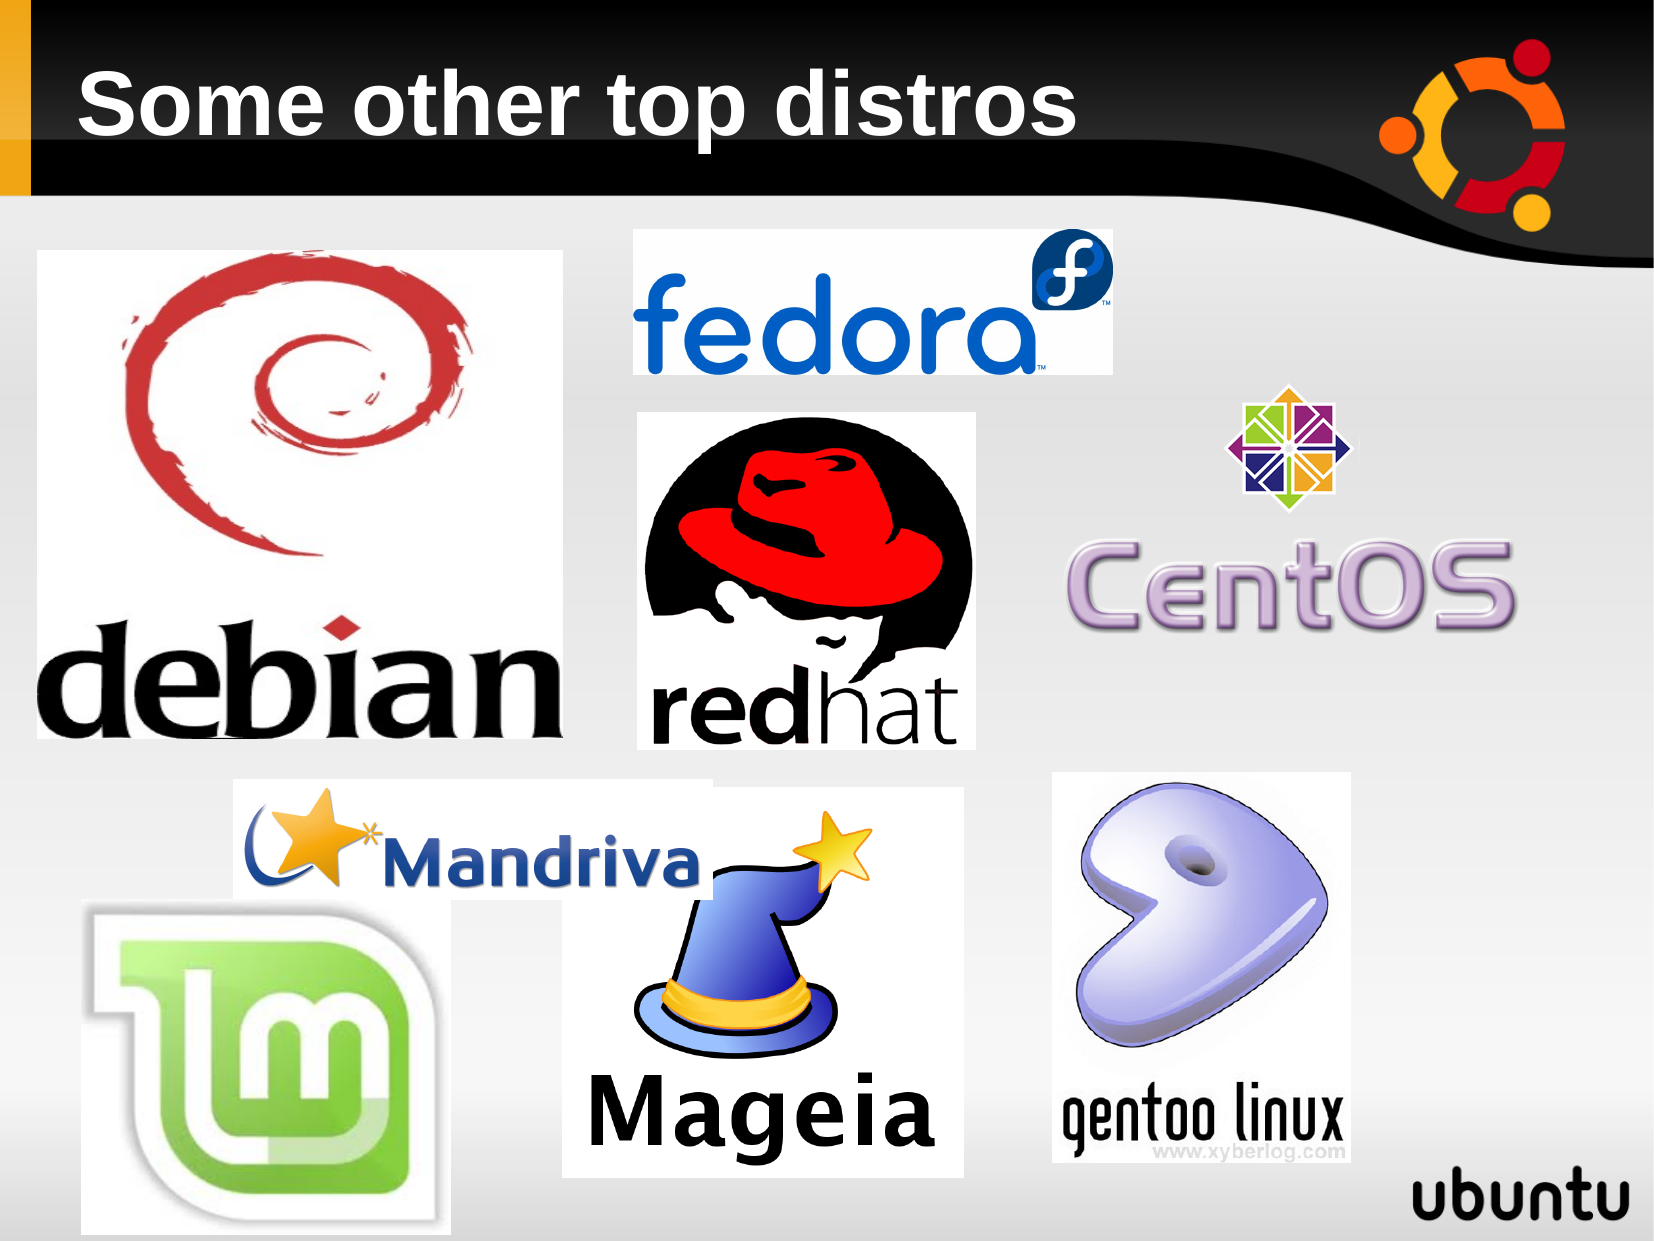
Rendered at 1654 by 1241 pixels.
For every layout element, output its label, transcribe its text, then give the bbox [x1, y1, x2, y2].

picture [0, 0, 1654, 1241]
title Some other top distros [76, 0, 1565, 208]
